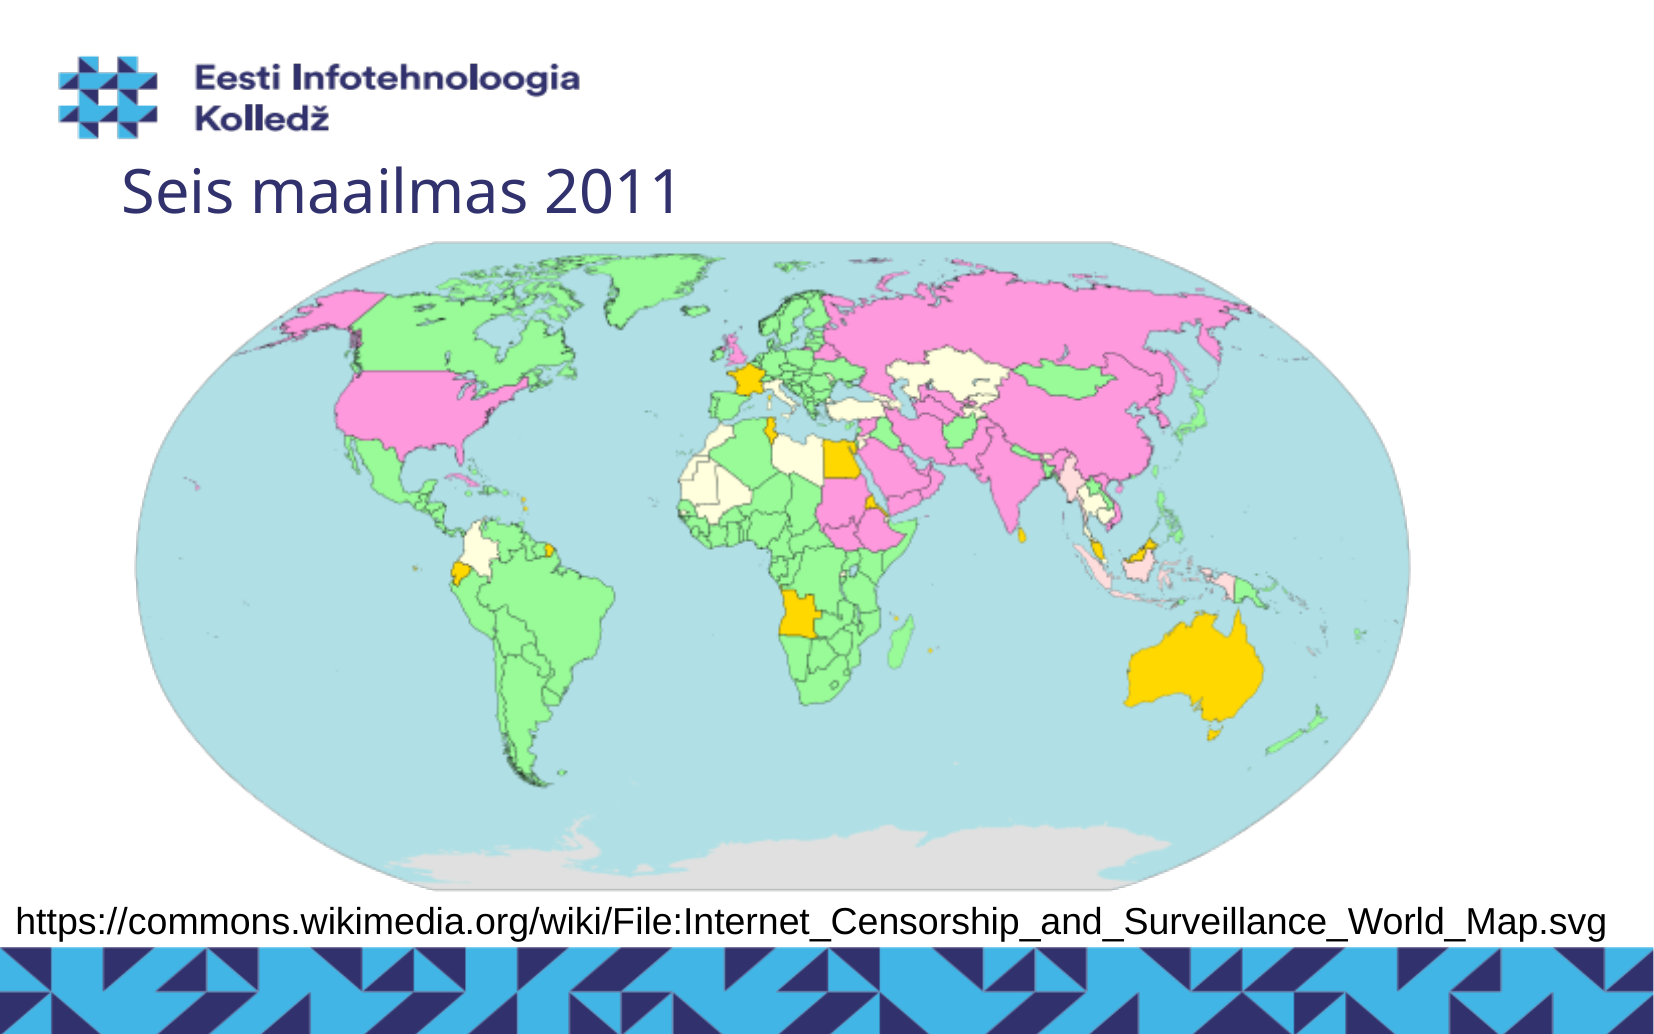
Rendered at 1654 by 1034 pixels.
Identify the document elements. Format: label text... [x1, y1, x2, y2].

text_box https://commons.wikimedia.org/wiki/File:Internet_Censorship_and_Surveillance_World_Map.svg [0, 893, 1654, 993]
picture [129, 236, 1417, 893]
title Seis maailmas 2011 [121, 86, 1534, 293]
